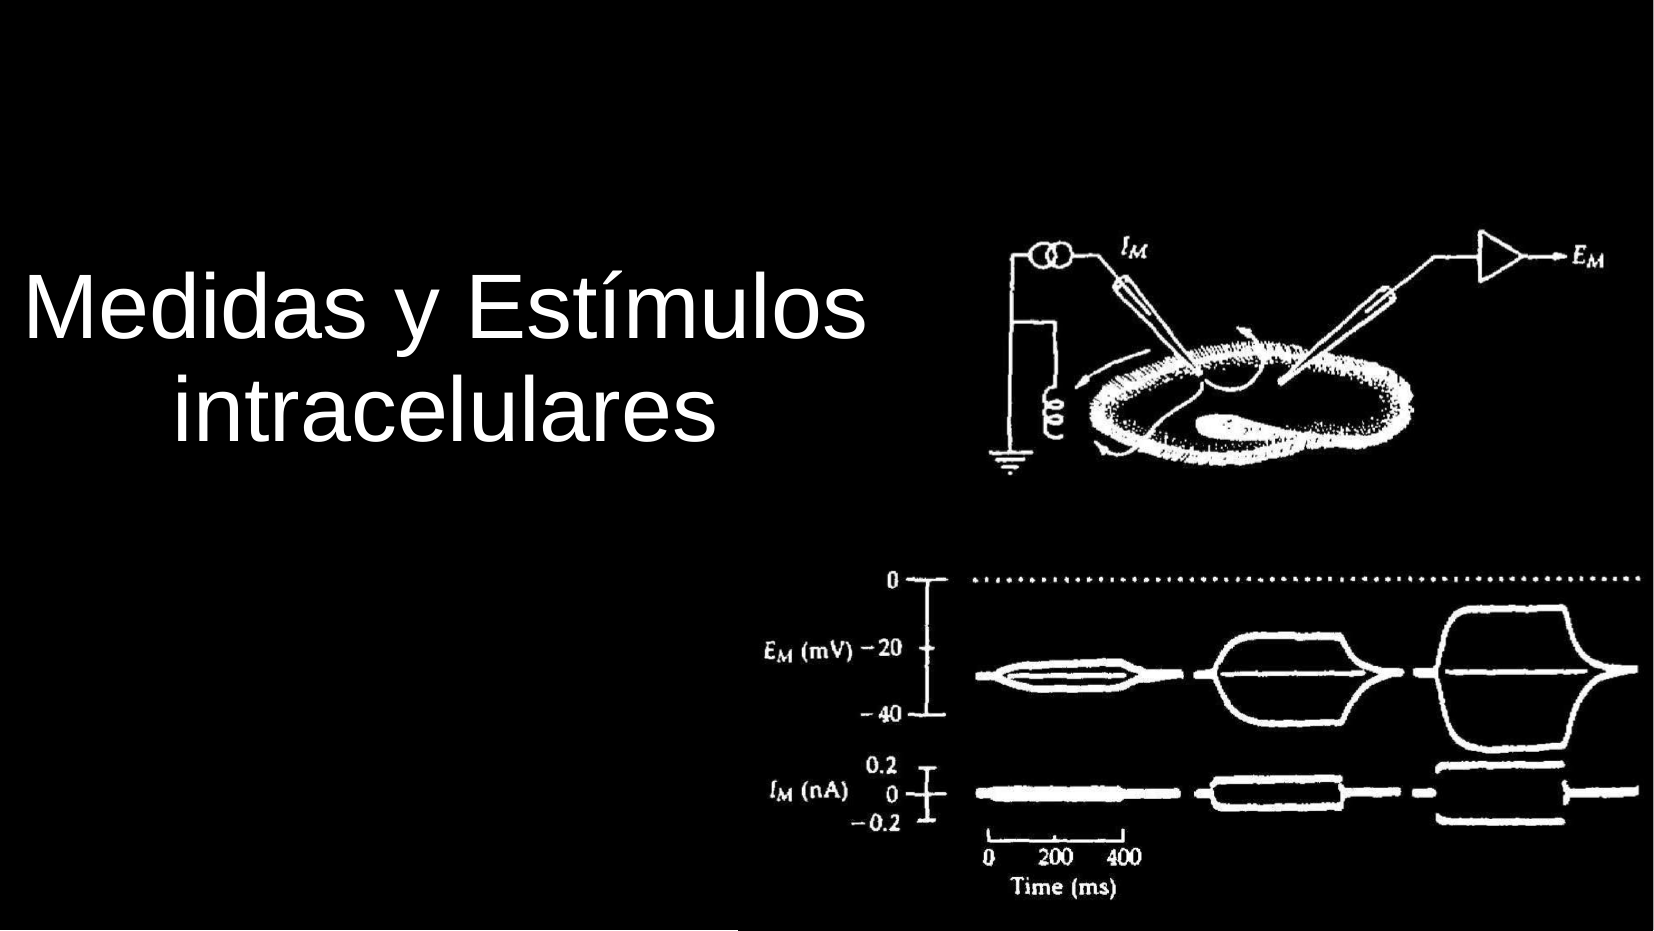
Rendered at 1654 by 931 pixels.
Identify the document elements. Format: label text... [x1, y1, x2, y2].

picture [738, 182, 1653, 931]
title Medidas y Estímulos intracelulares [0, 255, 892, 461]
